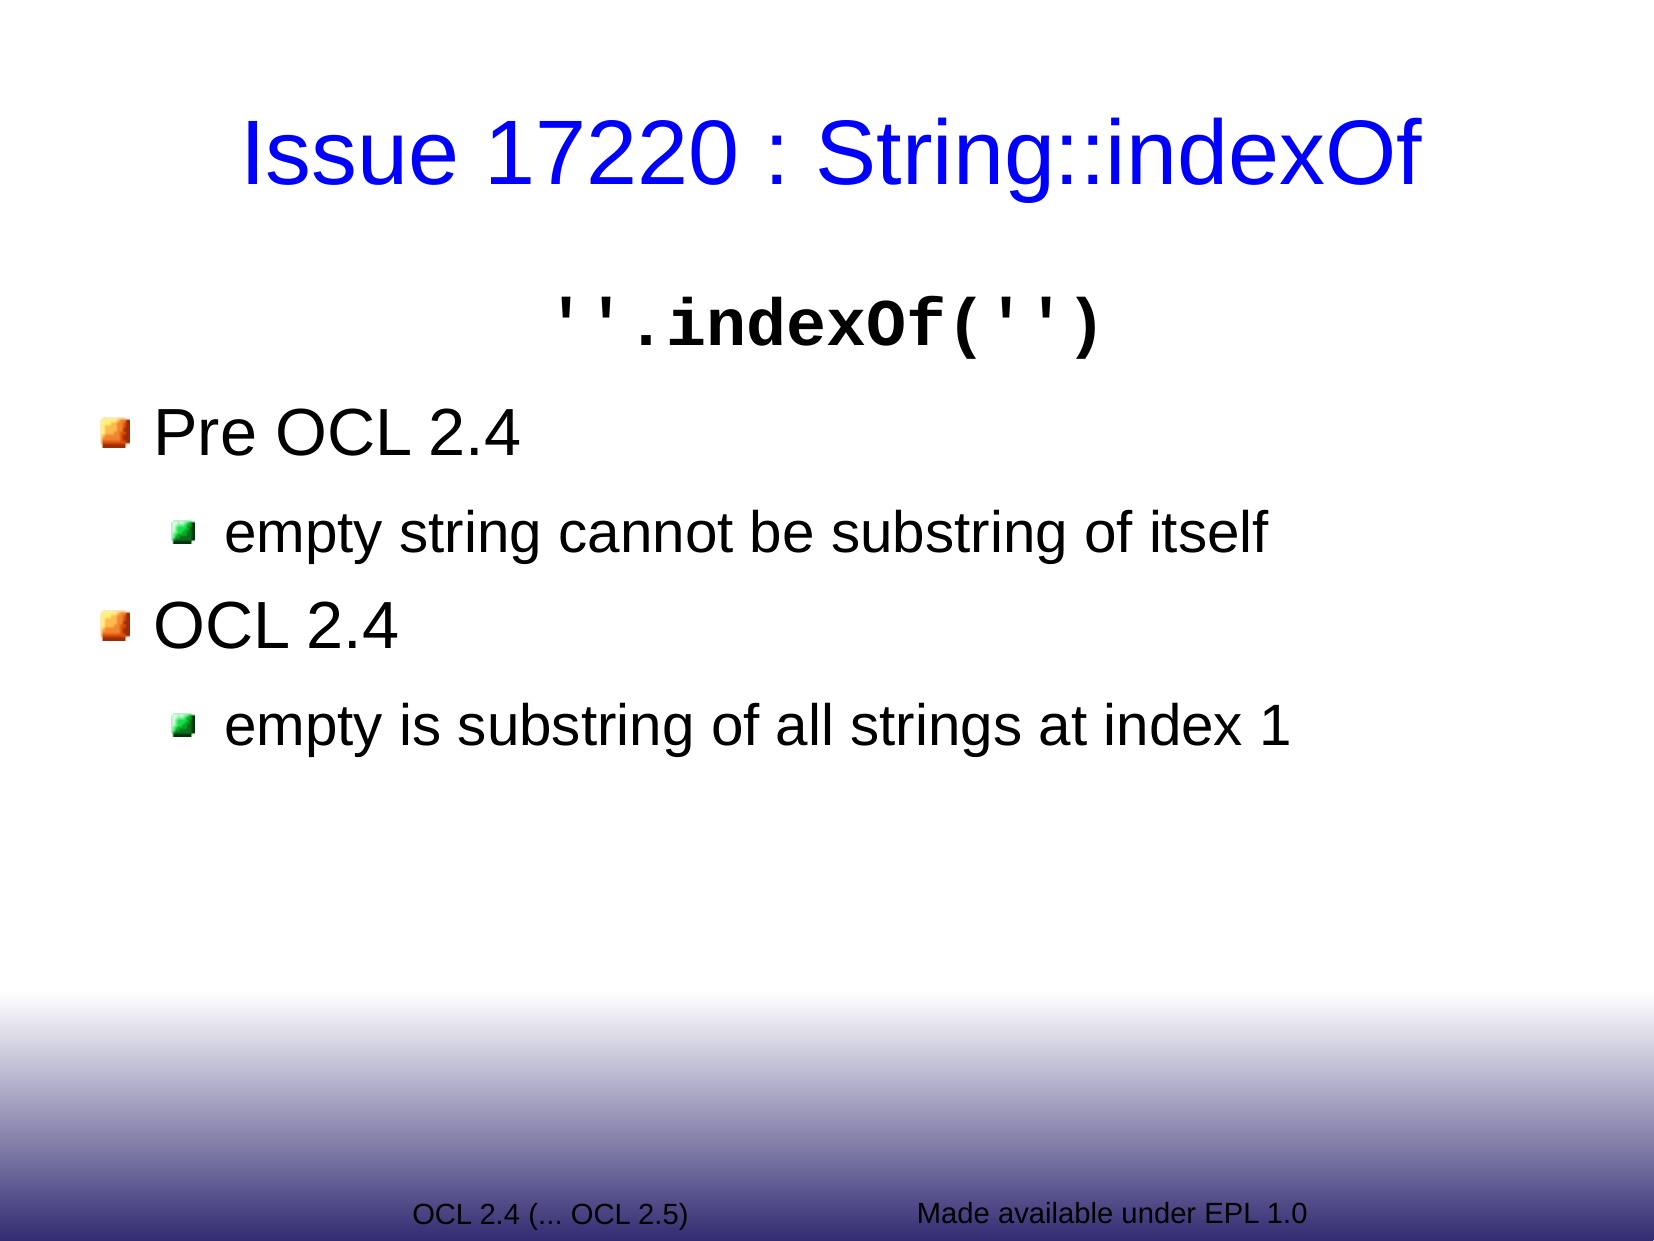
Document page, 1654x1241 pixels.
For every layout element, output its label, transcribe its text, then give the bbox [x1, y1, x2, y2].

list ''.indexOf('') Pre OCL 2.4 empty string cannot be substring of itself OCL 2.4 empty is substring of all strings at index 1 [82, 290, 1571, 1109]
title Issue 17220 : String::indexOf [9, 49, 1654, 257]
